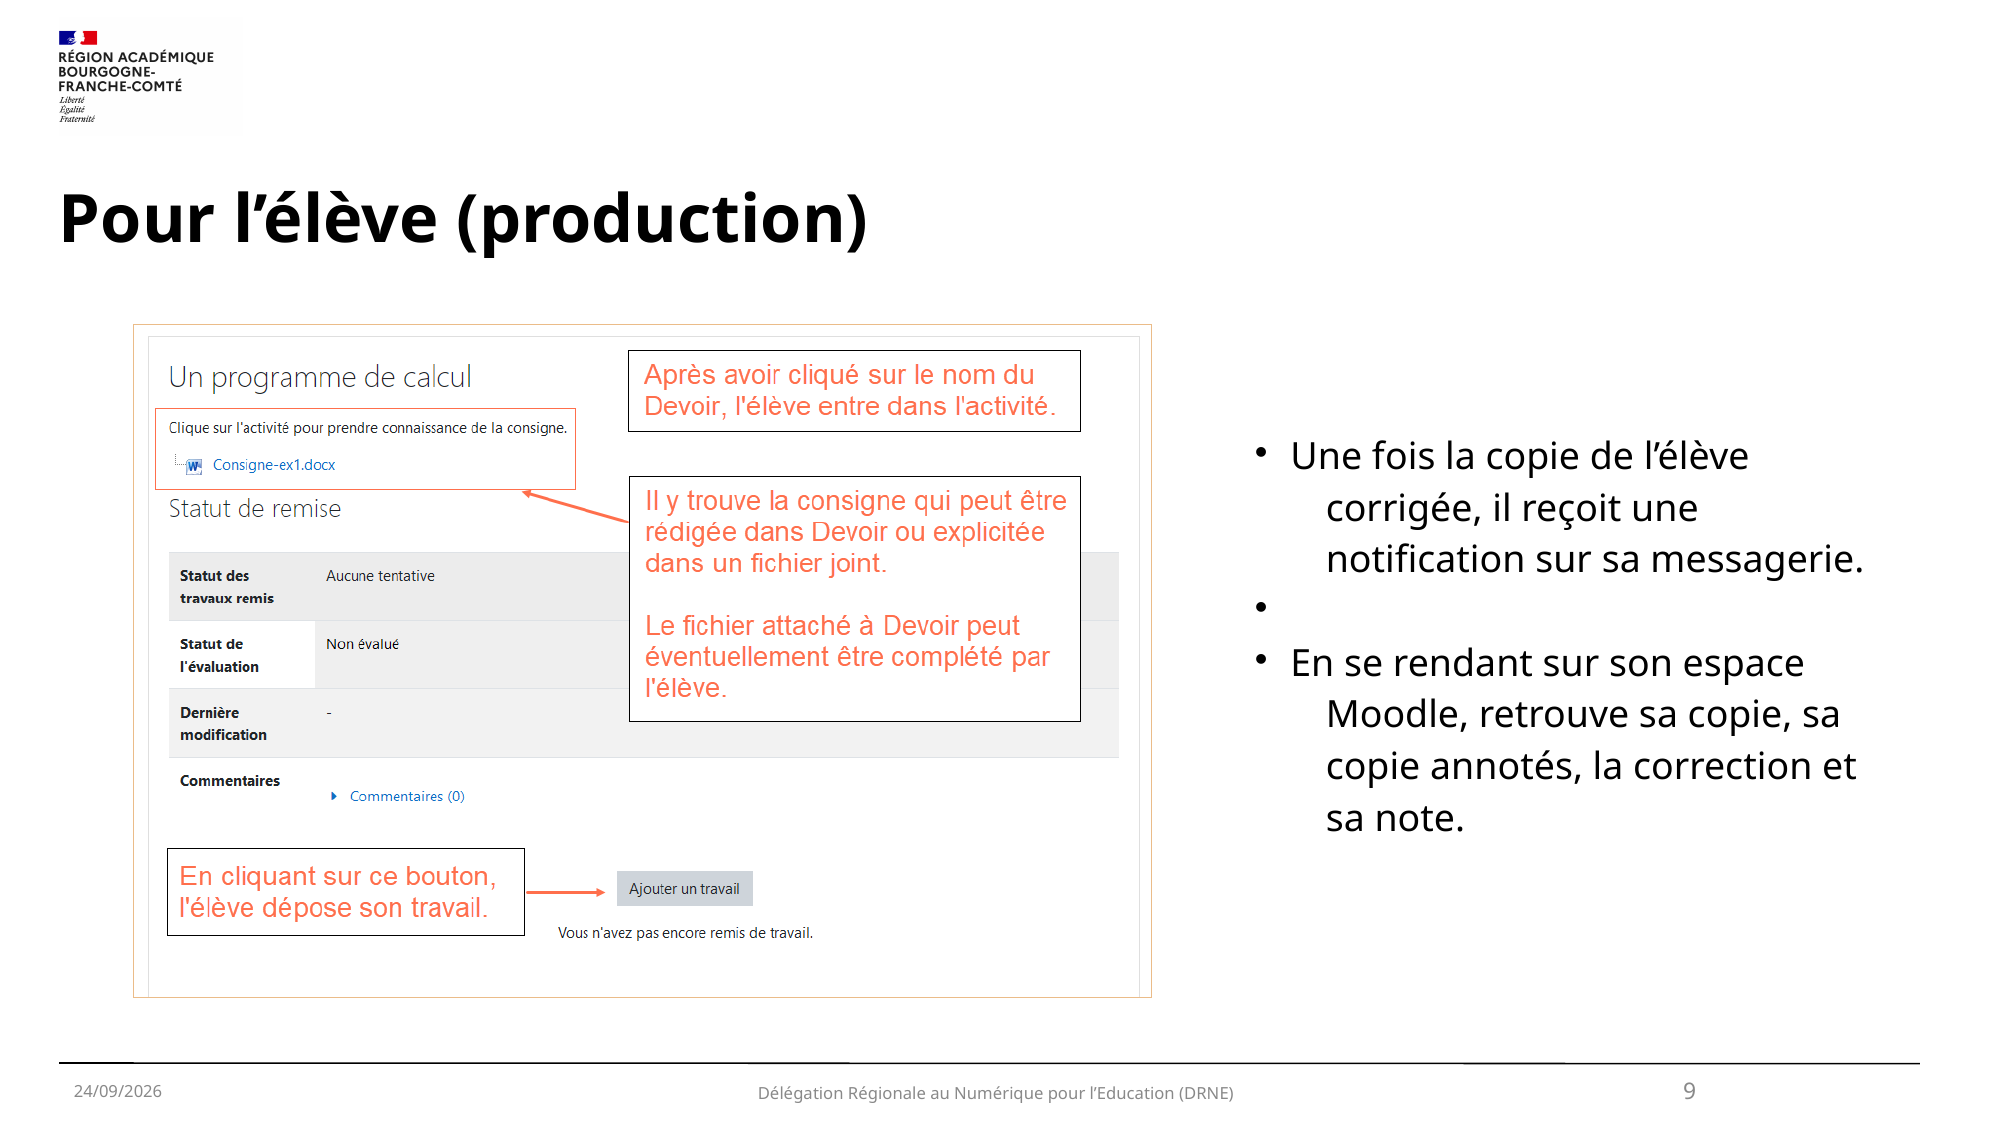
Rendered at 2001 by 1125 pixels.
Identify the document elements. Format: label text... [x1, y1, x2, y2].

text_box 9 [1683, 1062, 1919, 1122]
title Pour l’élève (production) [59, 147, 1919, 295]
text_box Une fois la copie de l’élève corrigée, il reçoit une notification sur sa messagerie. En se rendant sur son espace Moodle, retrouve sa copie, sa copie annotés, la correction et sa note. [1240, 418, 1919, 846]
text_box Délégation Régionale au Numérique pour l’Education (DRNE) [546, 1063, 1432, 1122]
text_box 29/10/2024 [59, 1062, 295, 1122]
picture [133, 324, 1152, 998]
